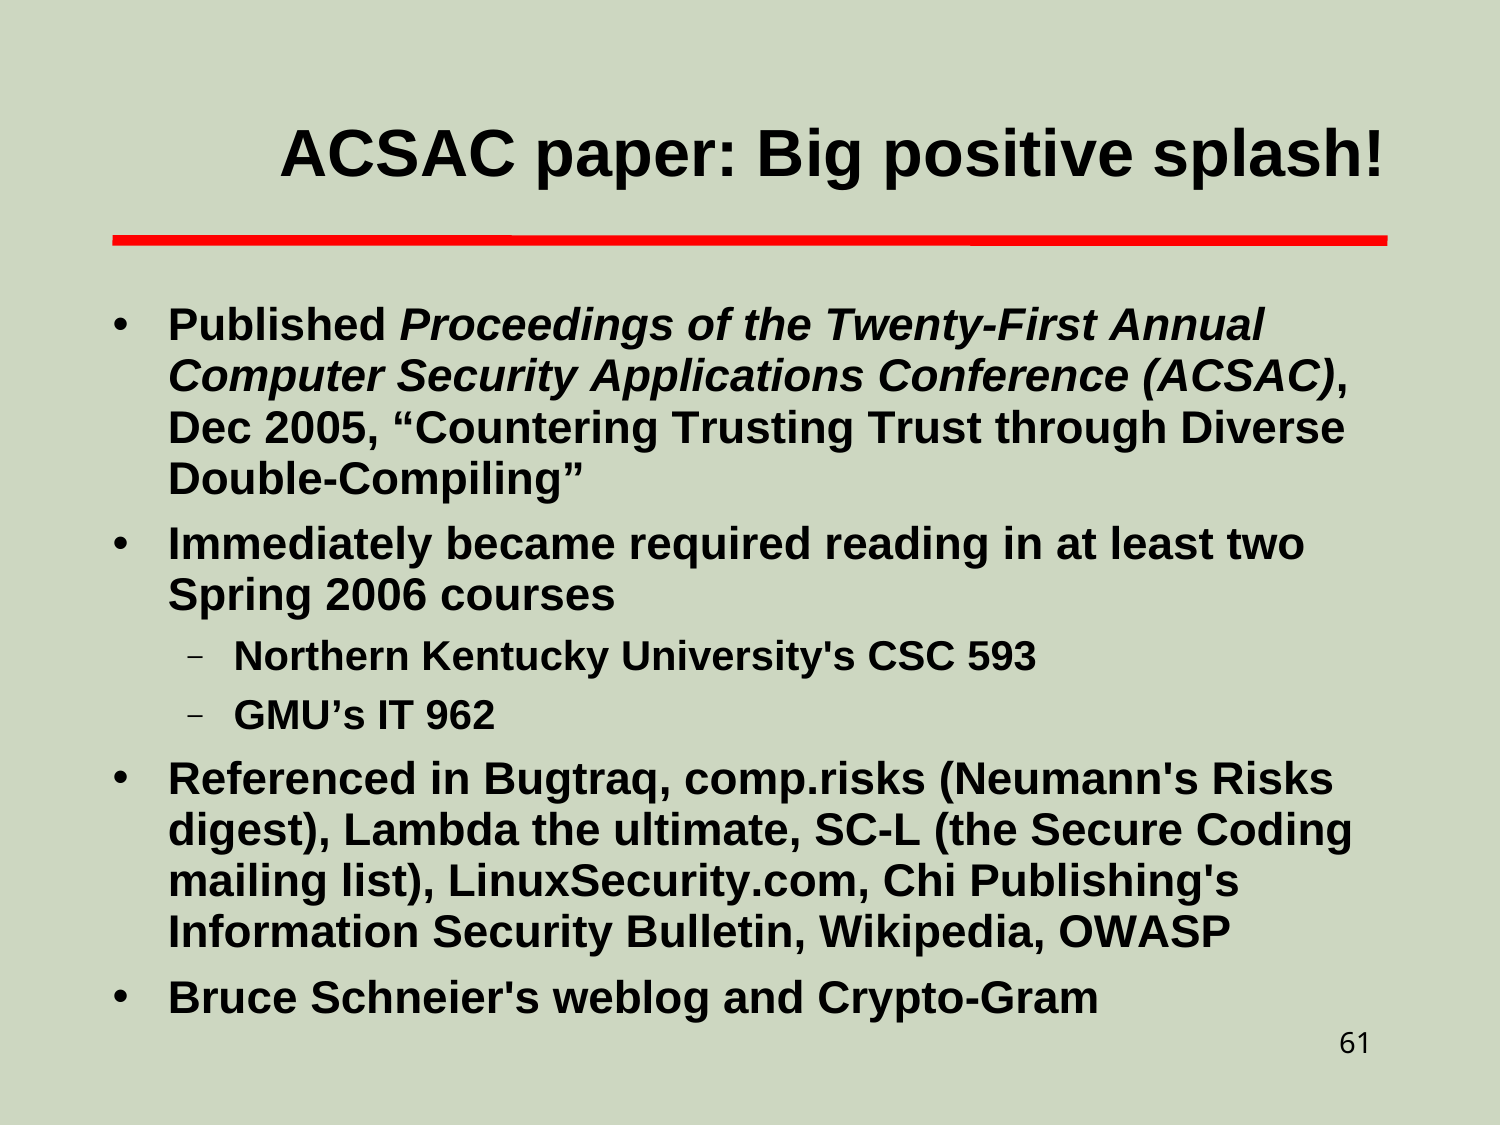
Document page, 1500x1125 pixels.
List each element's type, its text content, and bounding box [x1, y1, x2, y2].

list Published Proceedings of the Twenty-First Annual Computer Security Applications Conference (ACSAC), Dec 2005, “Countering Trusting Trust through Diverse Double-Compiling” Immediately became required reading in at least two Spring 2006 courses Northern Kentucky University's CSC 593 GMU’s IT 962 Referenced in Bugtraq, comp.risks (Neumann's Risks digest), Lambda the ultimate, SC-L (the Secure Coding mailing list), LinuxSecurity.com, Chi Publishing's Information Security Bulletin, Wikipedia, OWASP Bruce Schneier's weblog and Crypto-Gram [112, 299, 1387, 1024]
title ACSAC paper: Big positive splash! [124, 117, 1387, 192]
